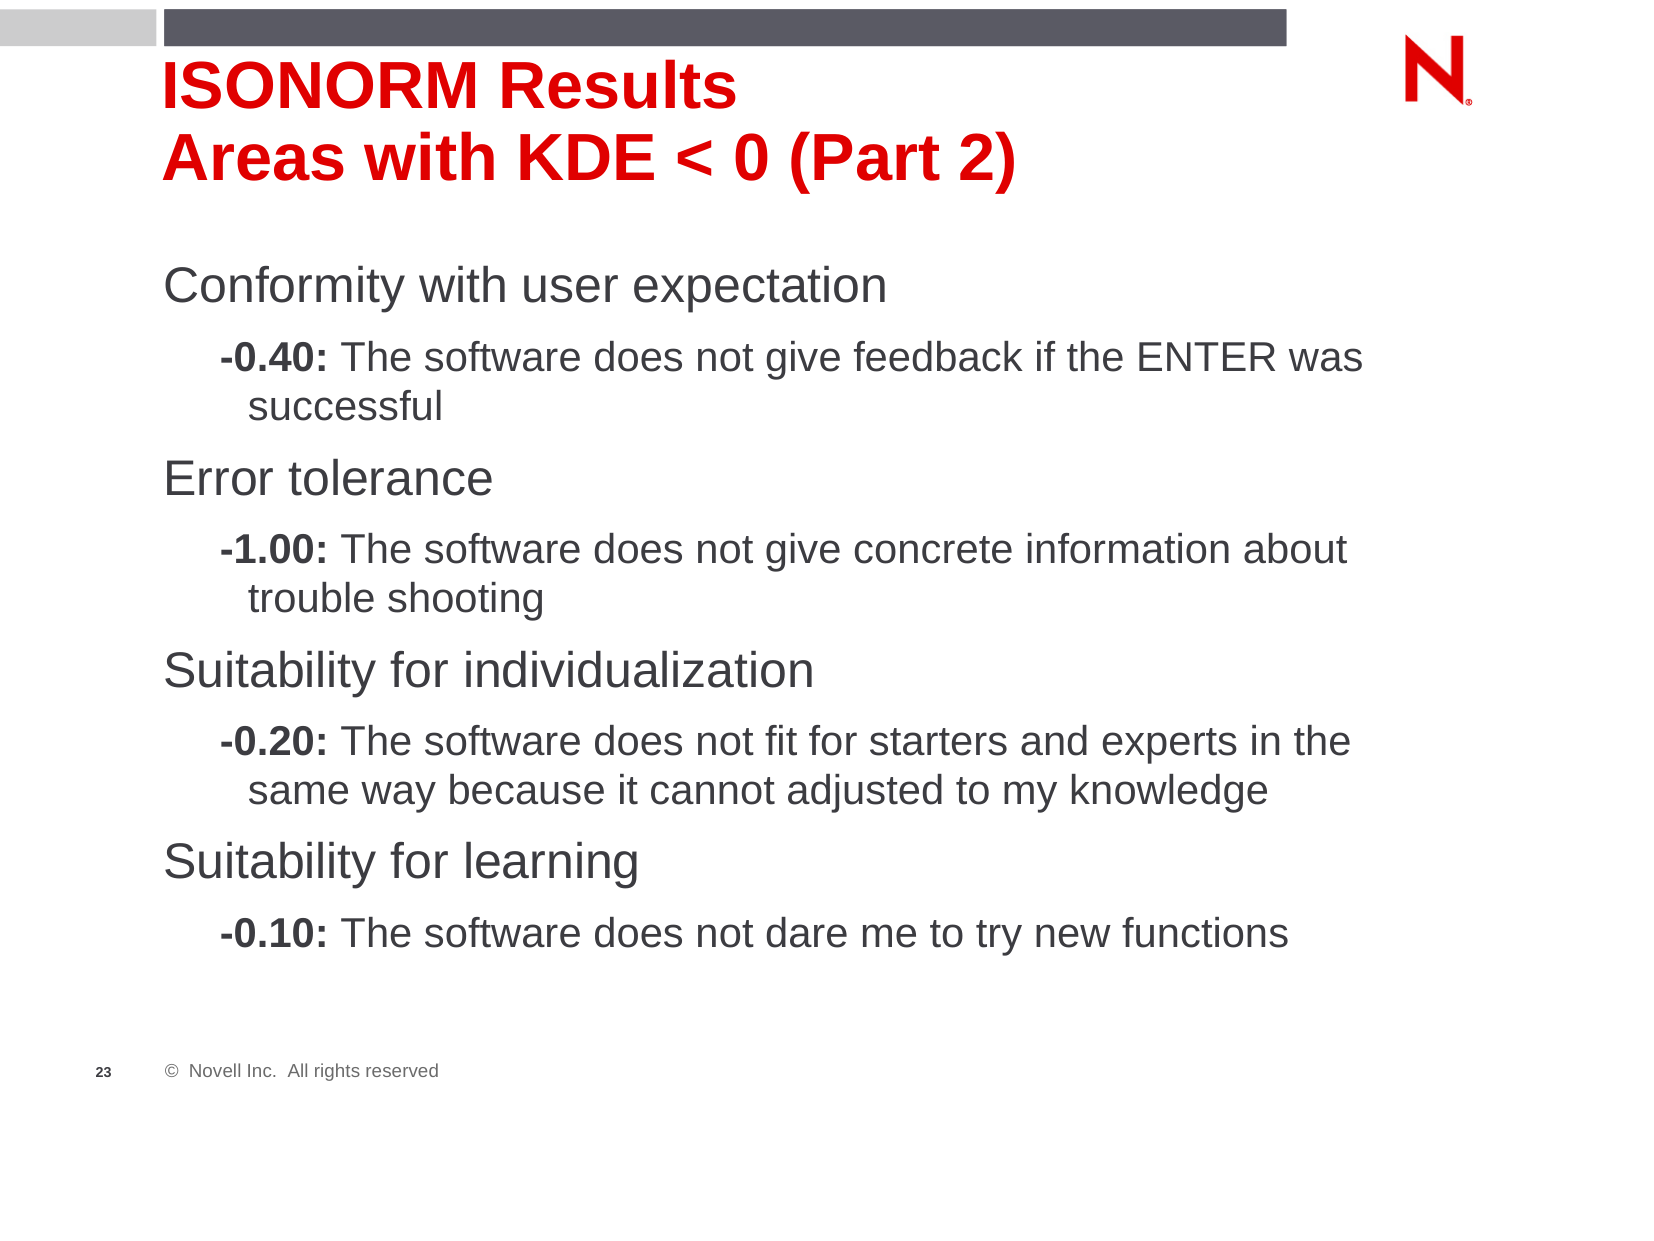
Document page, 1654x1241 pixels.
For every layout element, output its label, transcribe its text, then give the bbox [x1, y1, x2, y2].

title ISONORM Results Areas with KDE < 0 (Part 2) [161, 41, 1383, 205]
list Conformity with user expectation -0.40: The software does not give feedback if the ENTER was successful Error tolerance -1.00: The software does not give concrete information about trouble shooting Suitability for individualization -0.20: The software does not fit for starters and experts in the same way because it cannot adjusted to my knowledge Suitability for learning -0.10: The software does not dare me to try new functions [163, 254, 1404, 986]
picture [1403, 32, 1473, 107]
